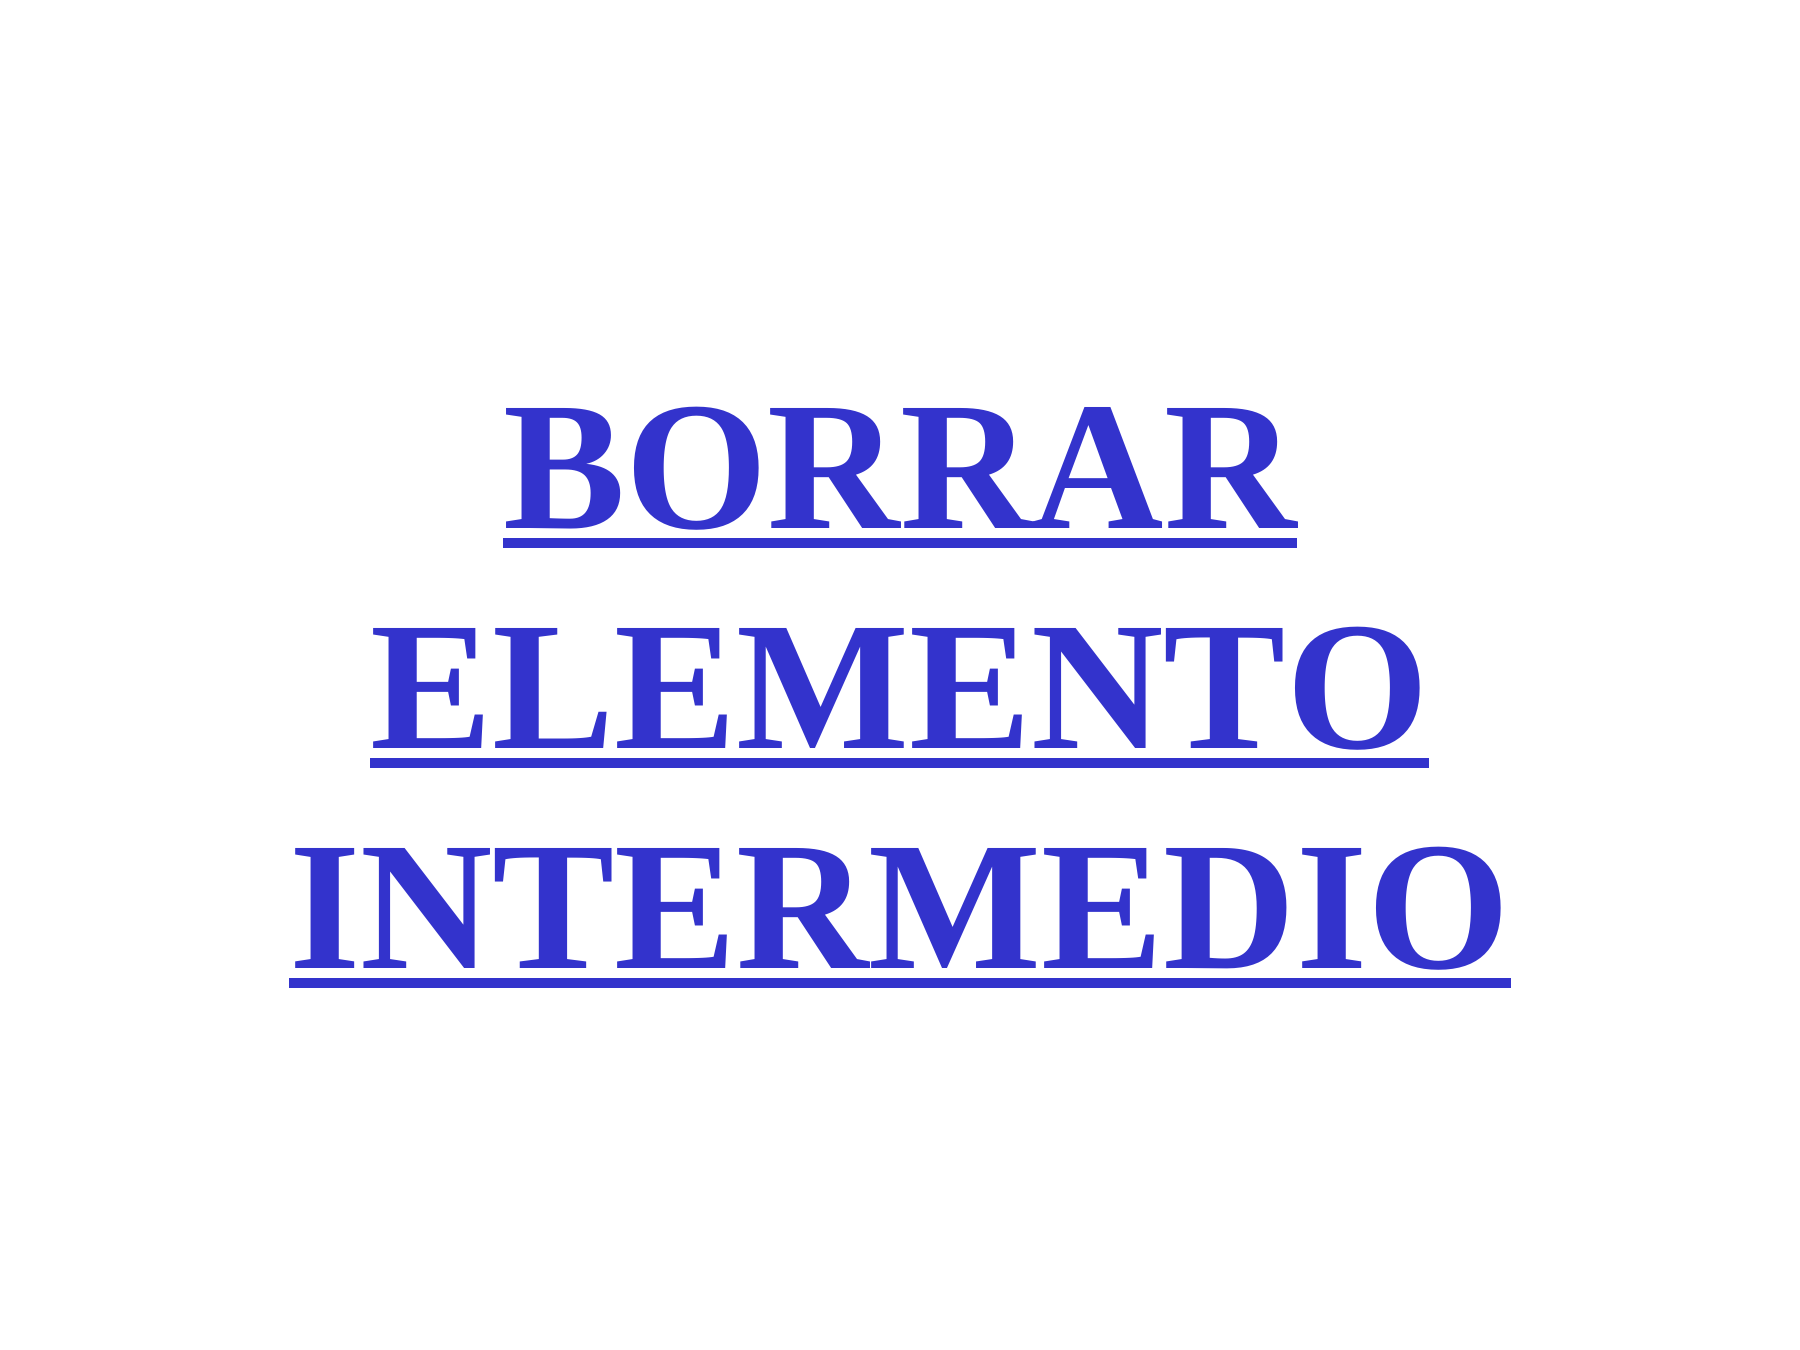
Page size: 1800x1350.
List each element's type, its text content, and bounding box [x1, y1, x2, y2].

text_box BORRAR ELEMENTO INTERMEDIO [0, 335, 1800, 1014]
